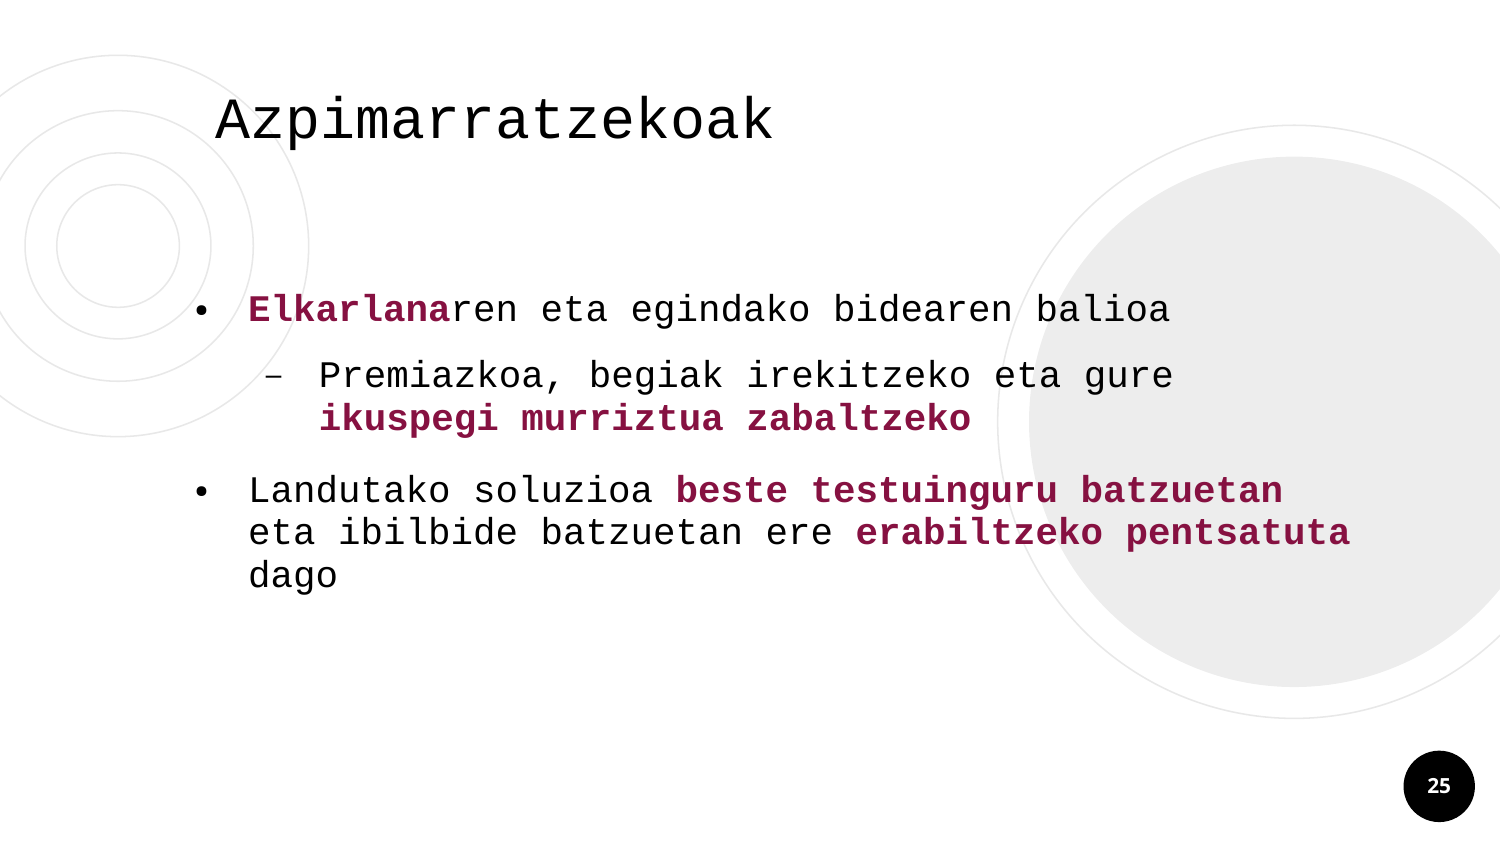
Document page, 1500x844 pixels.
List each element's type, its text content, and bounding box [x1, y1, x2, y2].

text_box <zenbakia> [1403, 750, 1475, 823]
text_box Azpimarratzekoak [200, 82, 1335, 164]
list Elkarlanaren eta egindako bidearen balioa Premiazkoa, begiak irekitzeko eta gure ikuspegi murriztua zabaltzeko Landutako soluzioa beste testuinguru batzuetan eta ibilbide batzuetan ere erabiltzeko pentsatuta dago [177, 290, 1359, 756]
